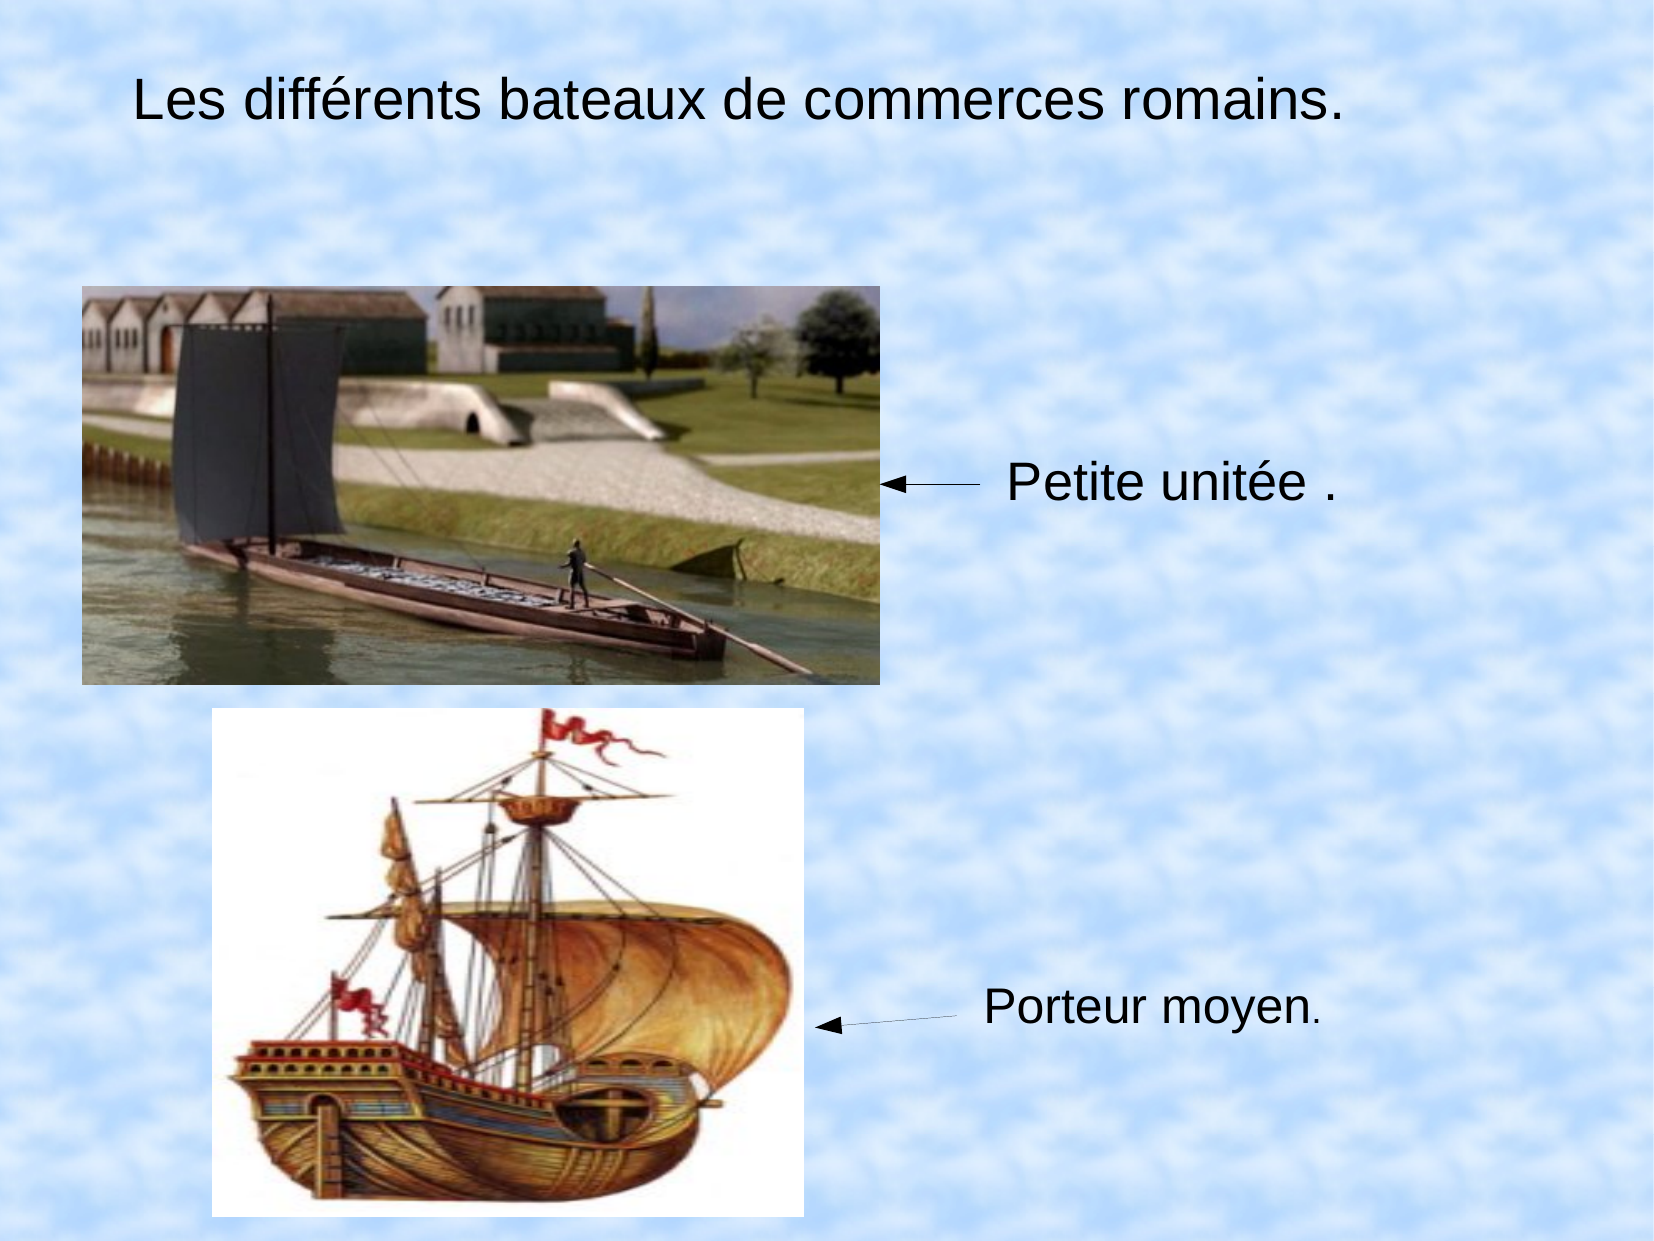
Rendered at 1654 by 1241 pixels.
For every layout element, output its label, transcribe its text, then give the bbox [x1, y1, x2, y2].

text_box Petite unitée . [992, 444, 1465, 520]
text_box Les différents bateaux de commerces romains. [118, 59, 1453, 139]
picture [0, 0, 1654, 1241]
text_box Porteur moyen. [968, 970, 1406, 1042]
